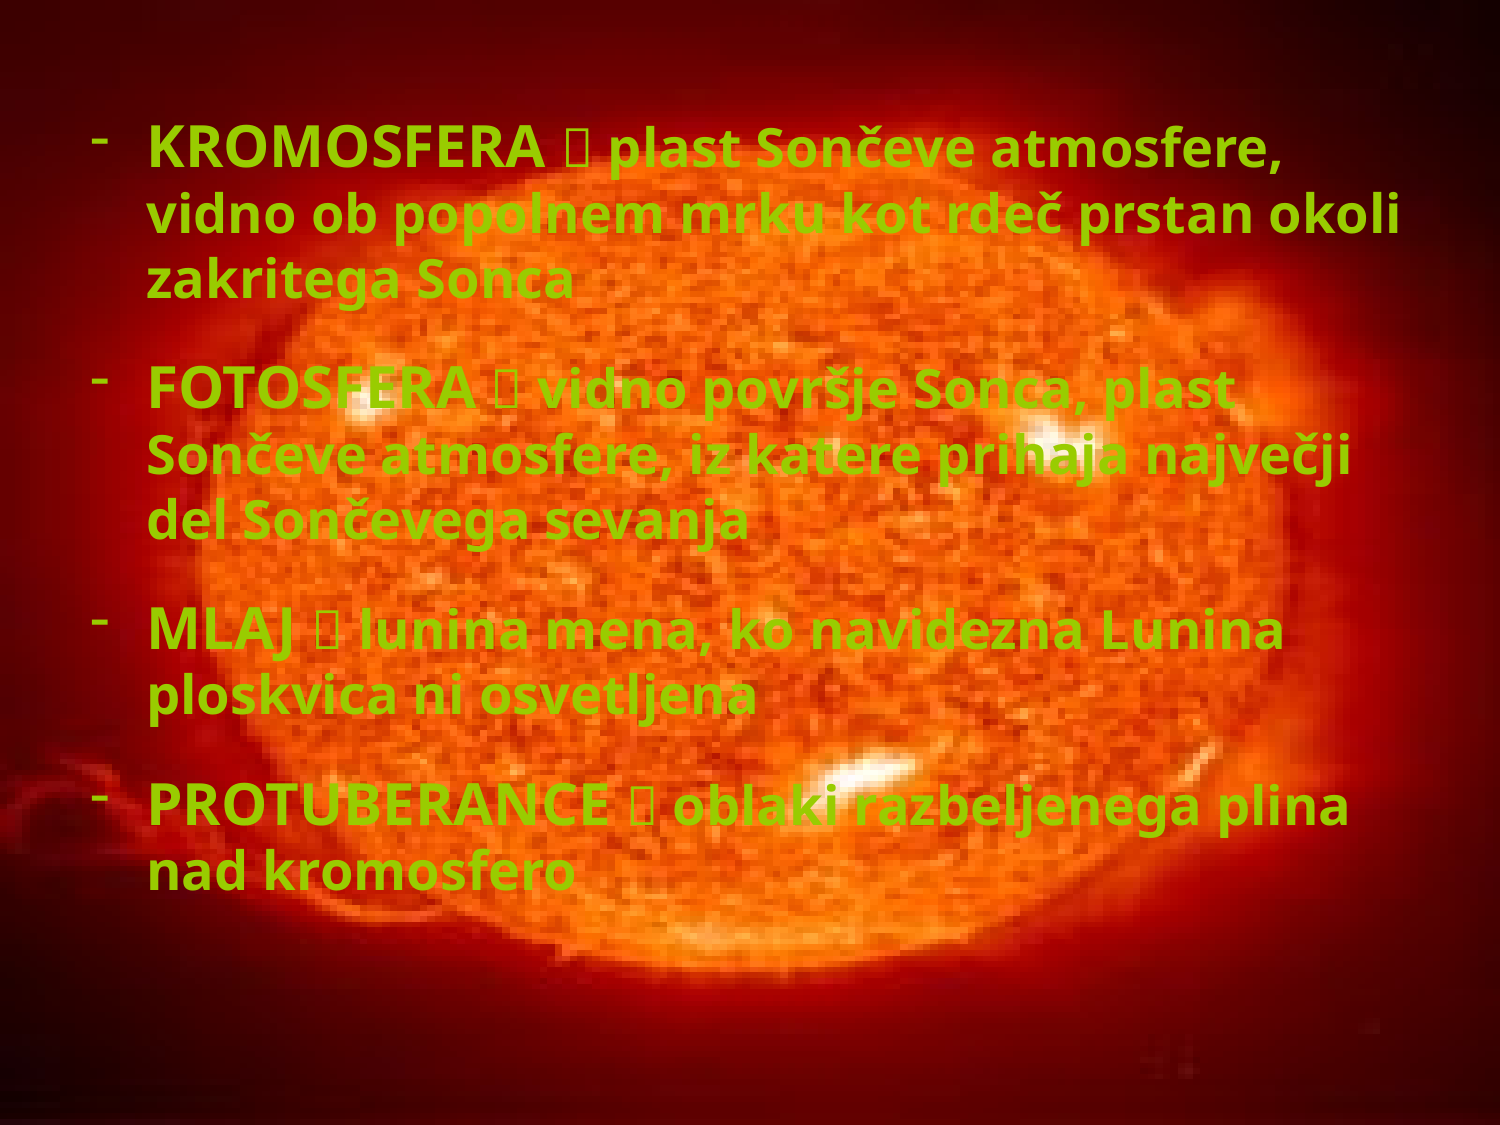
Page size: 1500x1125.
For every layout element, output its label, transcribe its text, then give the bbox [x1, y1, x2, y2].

list KROMOSFERA  plast Sončeve atmosfere, vidno ob popolnem mrku kot rdeč prstan okoli zakritega Sonca FOTOSFERA  vidno površje Sonca, plast Sončeve atmosfere, iz katere prihaja največji del Sončevega sevanja MLAJ  lunina mena, ko navidezna Lunina ploskvica ni osvetljena PROTUBERANCE  oblaki razbeljenega plina nad kromosfero [75, 101, 1425, 1005]
picture [0, 0, 1500, 1125]
